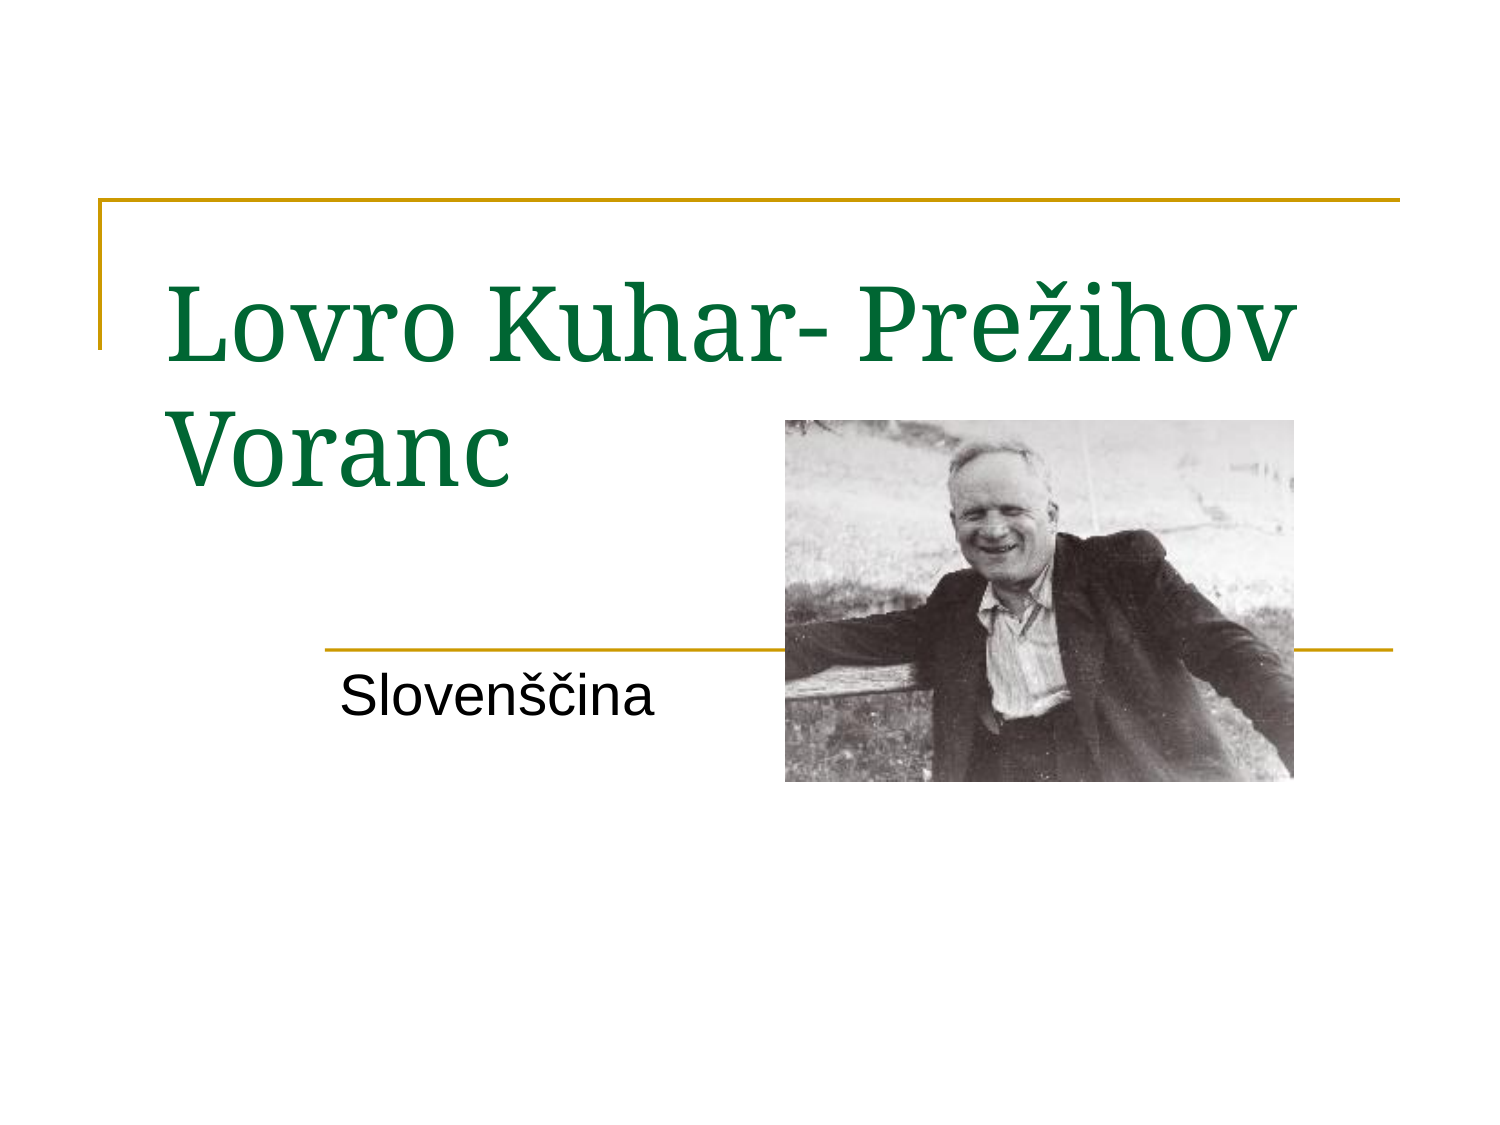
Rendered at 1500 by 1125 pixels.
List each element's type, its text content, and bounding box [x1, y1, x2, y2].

picture [785, 420, 1294, 782]
subtitle Slovenščina [324, 650, 1400, 938]
title Lovro Kuhar- Prežihov Voranc [150, 249, 1401, 538]
